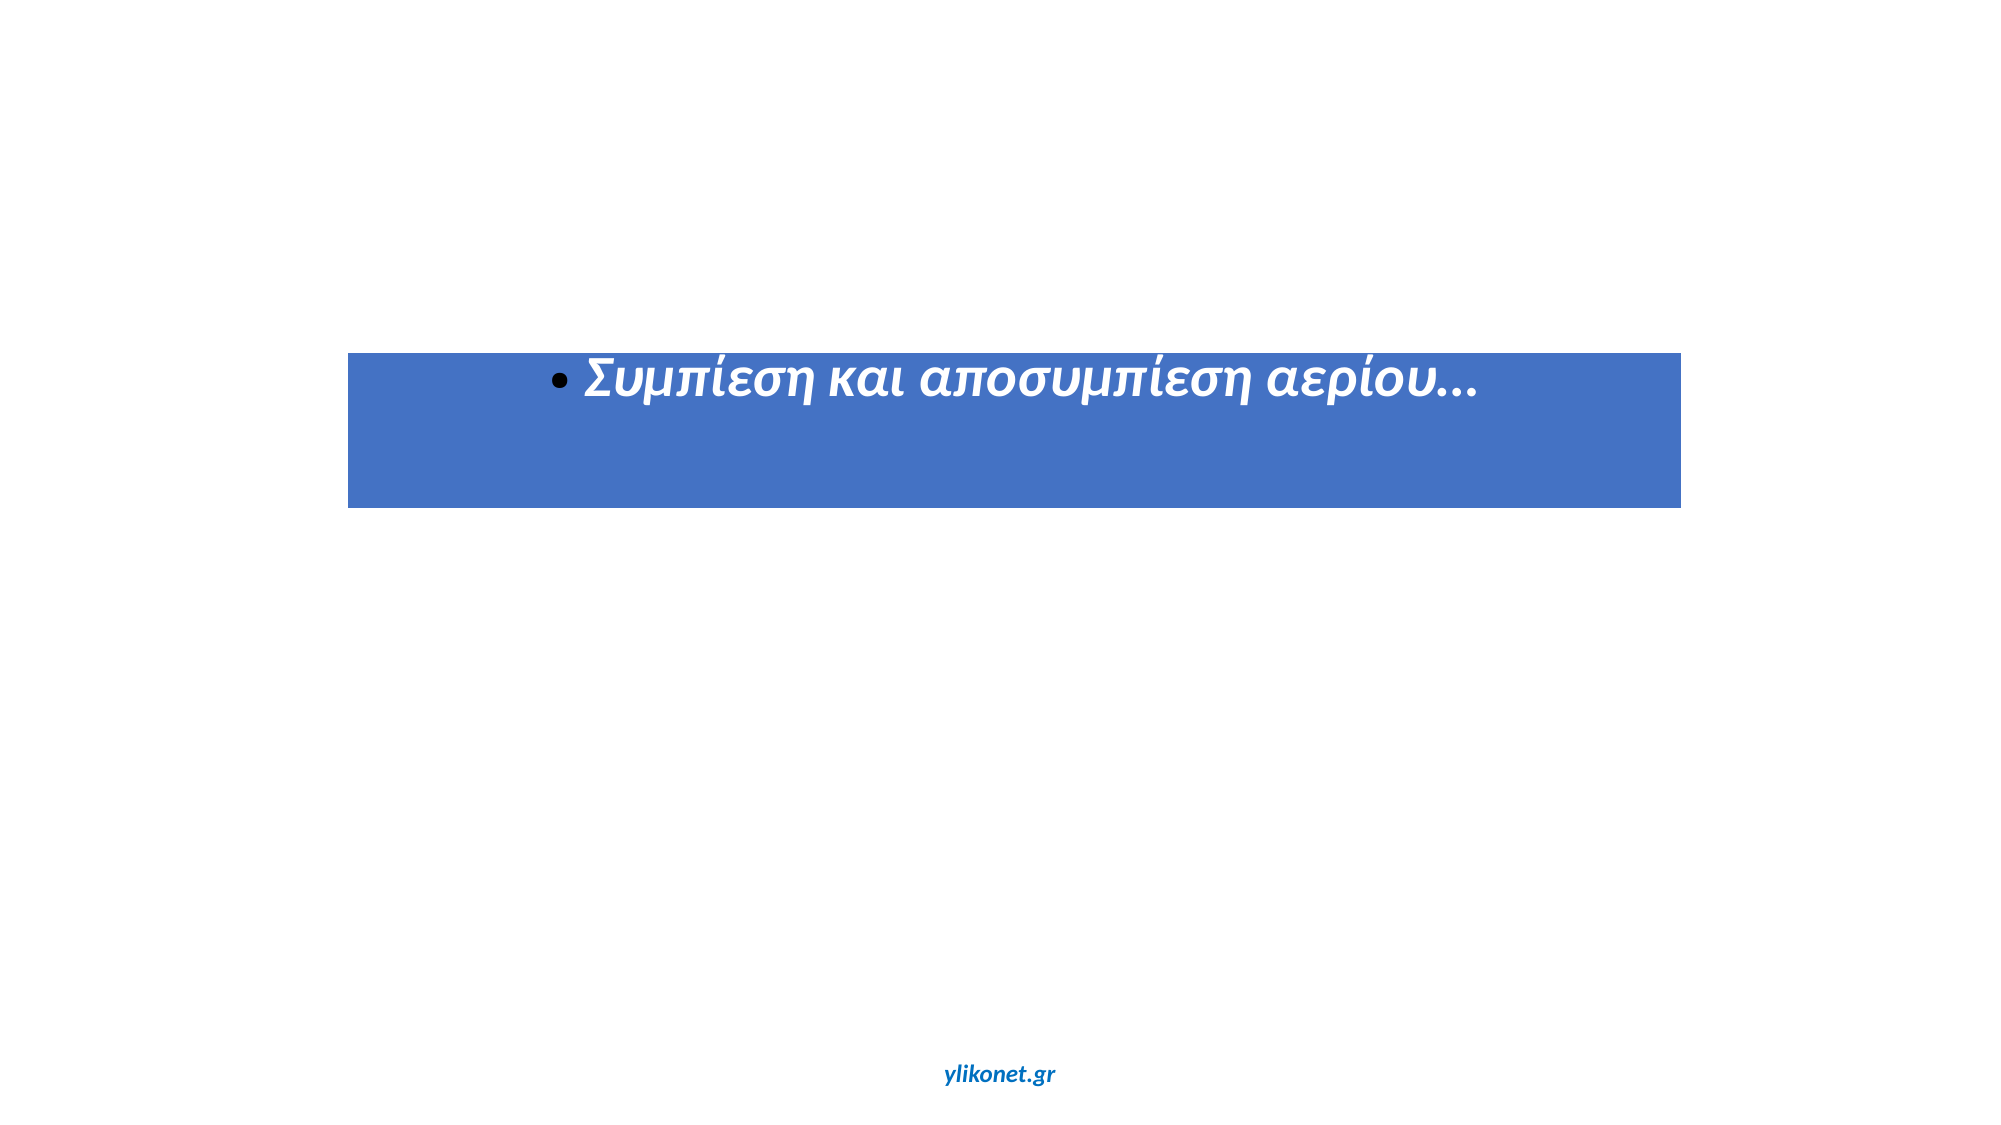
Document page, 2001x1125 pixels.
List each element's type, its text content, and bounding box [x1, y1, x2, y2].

table_header Συμπίεση και αποσυμπίεση αερίου… [348, 353, 1681, 508]
text_box ylikonet.gr [683, 1042, 1317, 1103]
